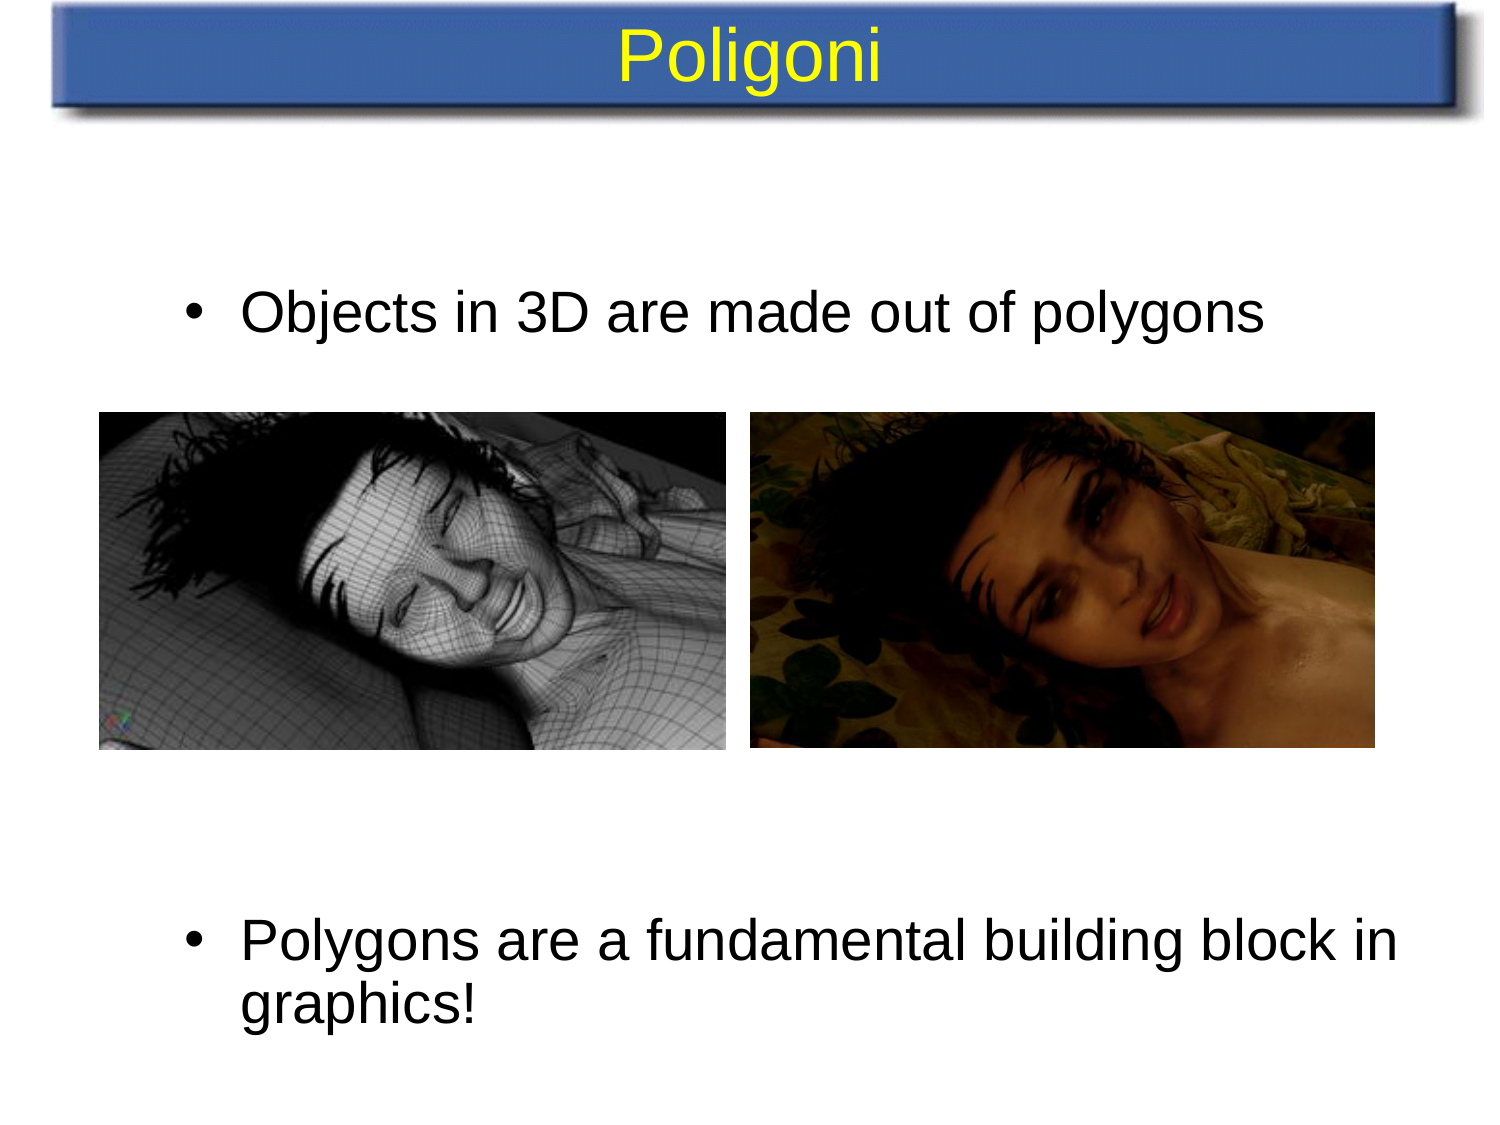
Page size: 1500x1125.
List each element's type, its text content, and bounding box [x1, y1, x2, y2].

picture [99, 412, 726, 750]
title Poligoni [75, 0, 1426, 105]
picture [50, 0, 1484, 127]
picture [750, 412, 1375, 748]
list Objects in 3D are made out of polygons Polygons are a fundamental building block in graphics! [169, 275, 1438, 1045]
